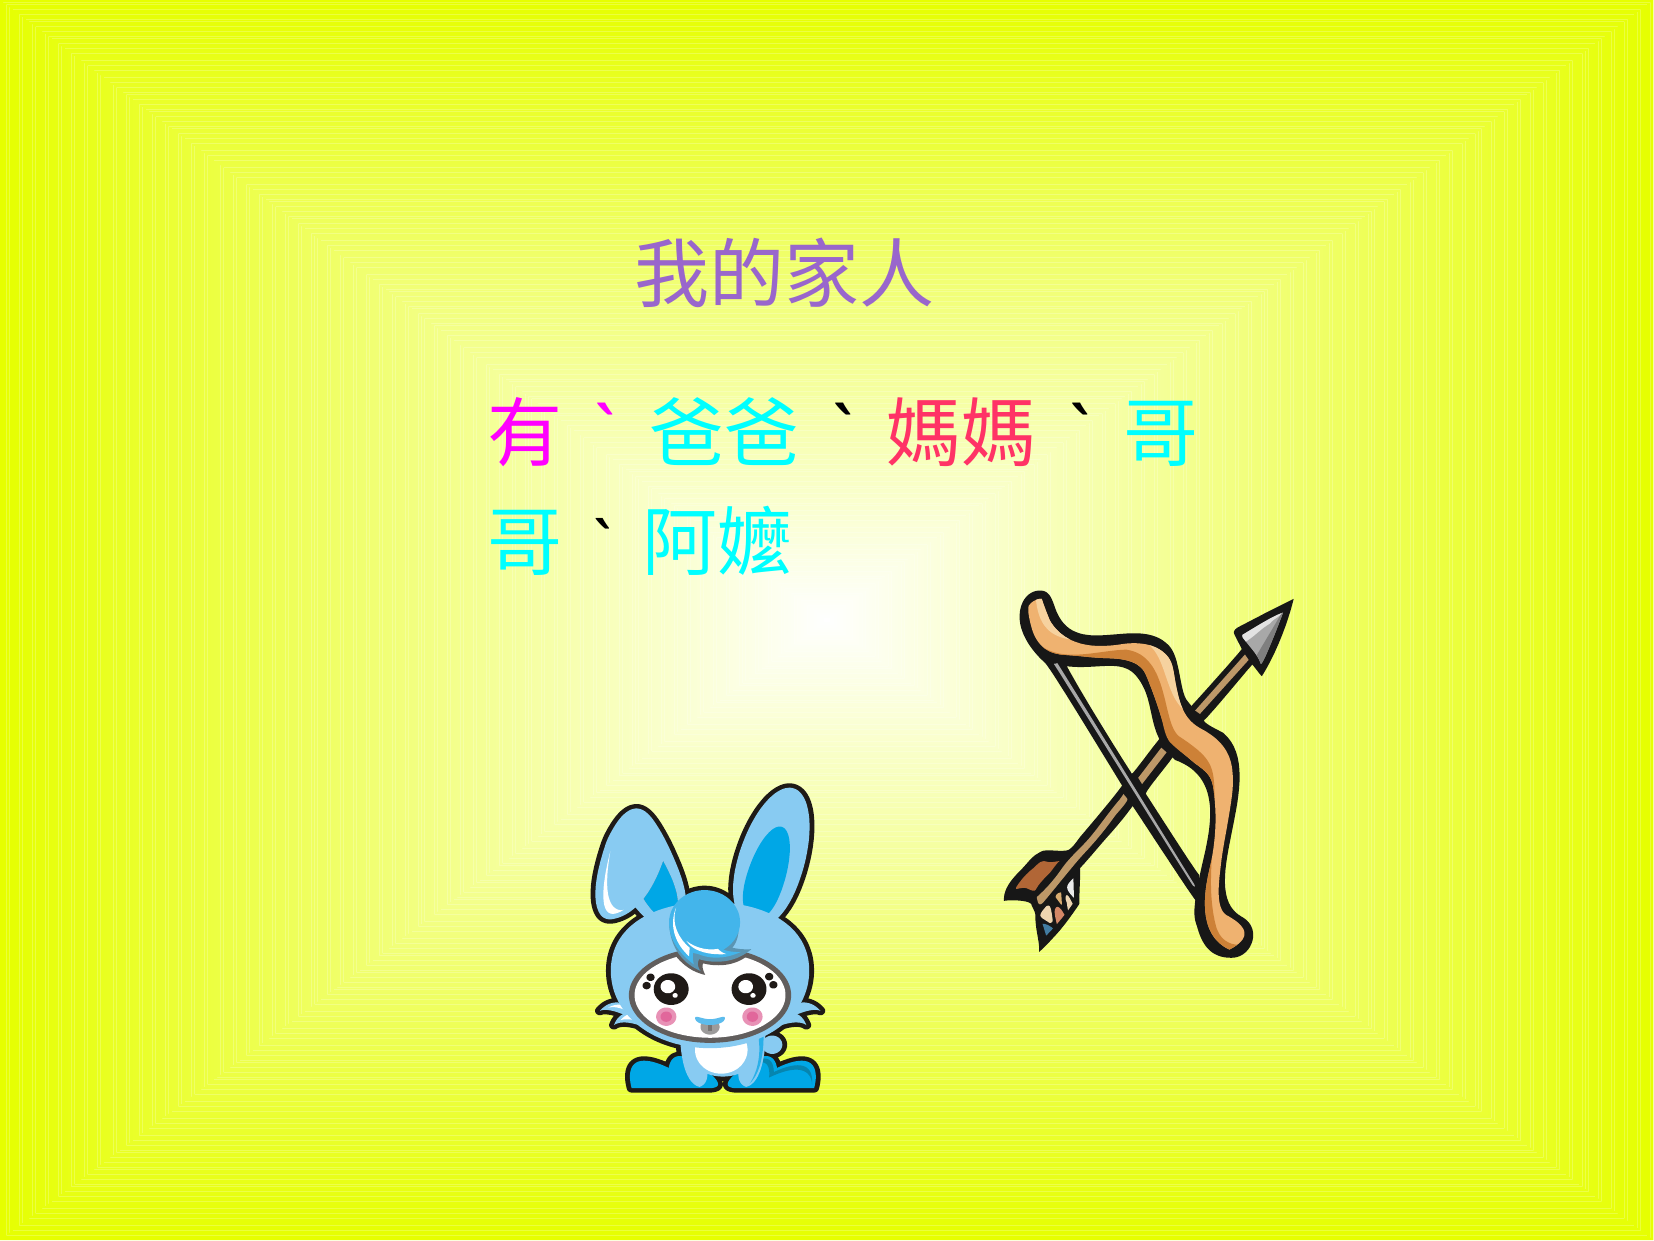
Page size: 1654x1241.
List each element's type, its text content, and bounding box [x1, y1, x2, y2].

text_box 我的家人 [620, 206, 1034, 312]
picture [1003, 590, 1294, 958]
picture [590, 783, 826, 1093]
text_box 有`爸爸`媽媽`哥哥`阿嬤 [472, 366, 1241, 562]
